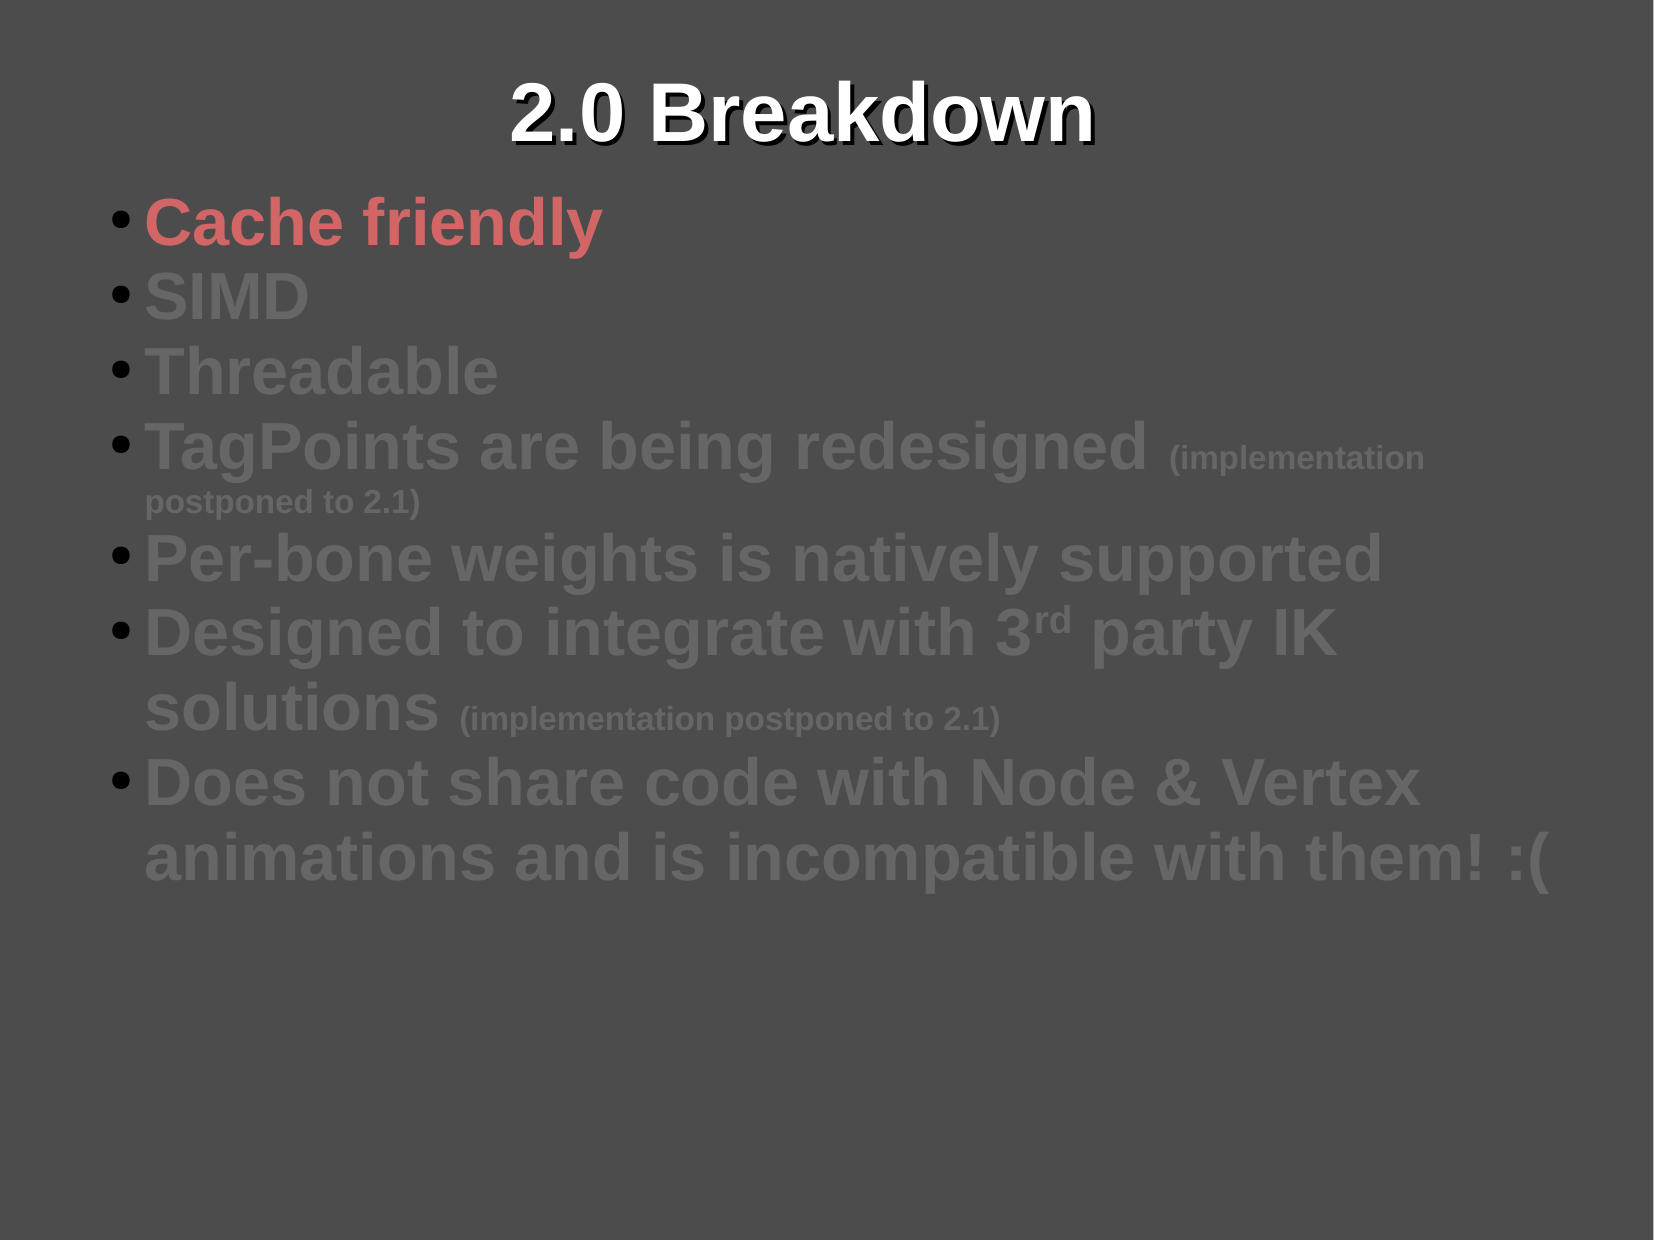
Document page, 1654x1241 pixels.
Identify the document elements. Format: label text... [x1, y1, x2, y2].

text_box Cache friendly SIMD Threadable TagPoints are being redesigned (implementation postponed to 2.1) Per-bone weights is natively supported Designed to integrate with 3rd party IK solutions (implementation postponed to 2.1) Does not share code with Node & Vertex animations and is incompatible with them! :( [59, 177, 1595, 905]
text_box 2.0 Breakdown [434, 59, 1173, 168]
